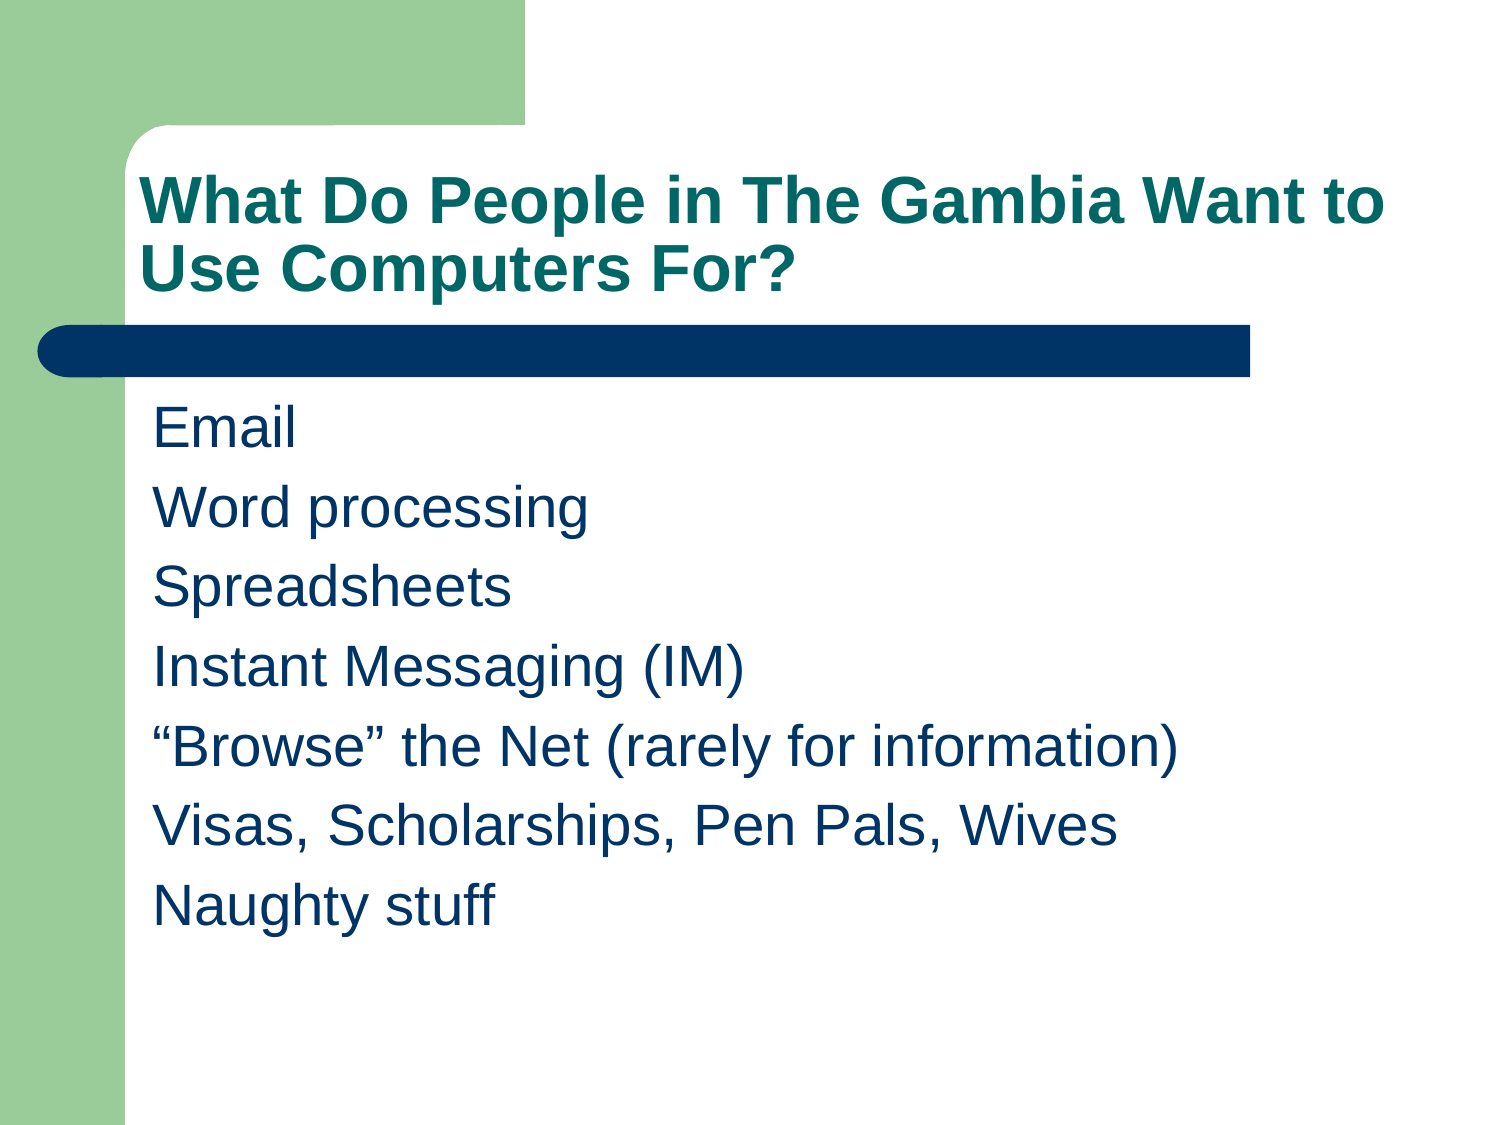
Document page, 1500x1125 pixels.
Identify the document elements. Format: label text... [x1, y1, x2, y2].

list Email Word processing Spreadsheets Instant Messaging (IM) “Browse” the Net (rarely for information) Visas, Scholarships, Pen Pals, Wives Naughty stuff [137, 387, 1400, 999]
title What Do People in The Gambia Want to Use Computers For? [124, 124, 1425, 313]
